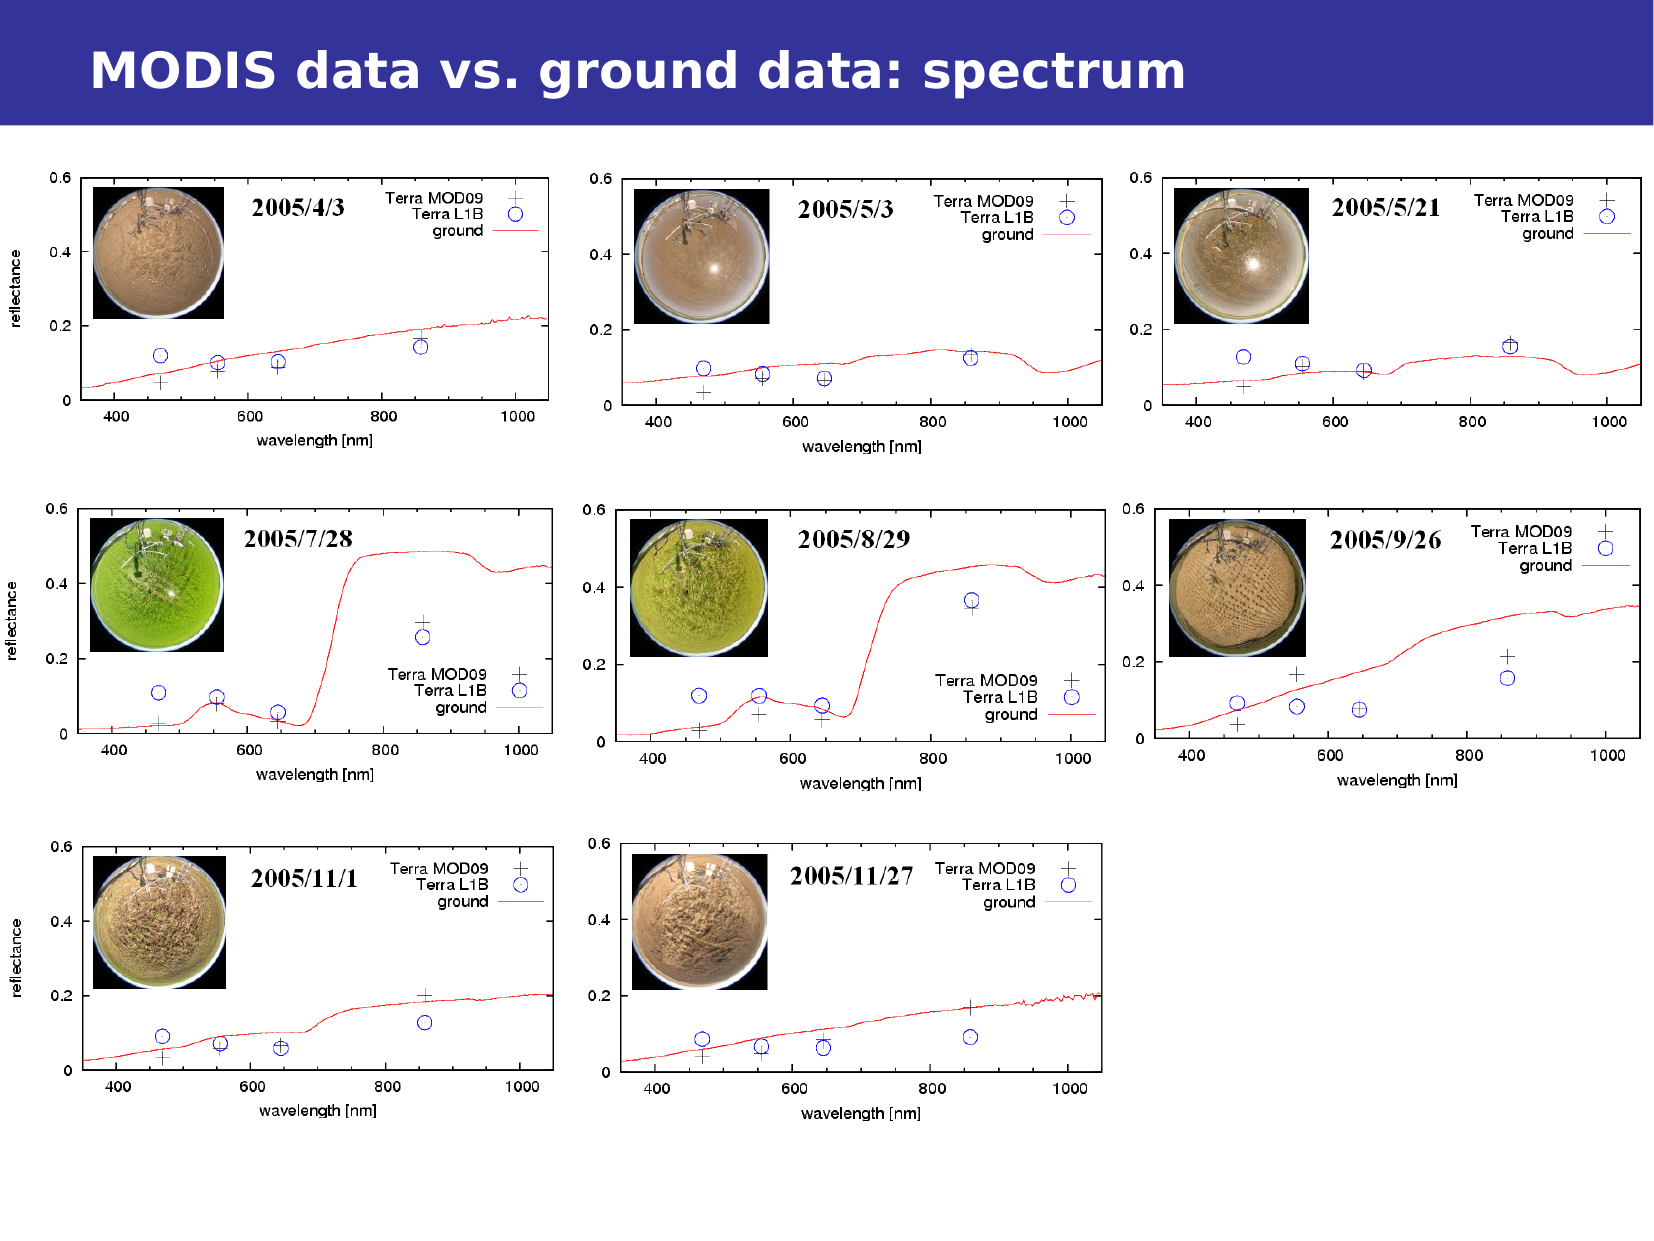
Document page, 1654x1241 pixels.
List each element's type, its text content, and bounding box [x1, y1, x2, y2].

picture [0, 828, 1114, 1133]
picture [0, 164, 1654, 465]
picture [0, 489, 567, 786]
text_box [0, 0, 1654, 126]
picture [579, 489, 1654, 803]
text_box MODIS data vs. ground data: spectrum [75, 34, 1204, 108]
